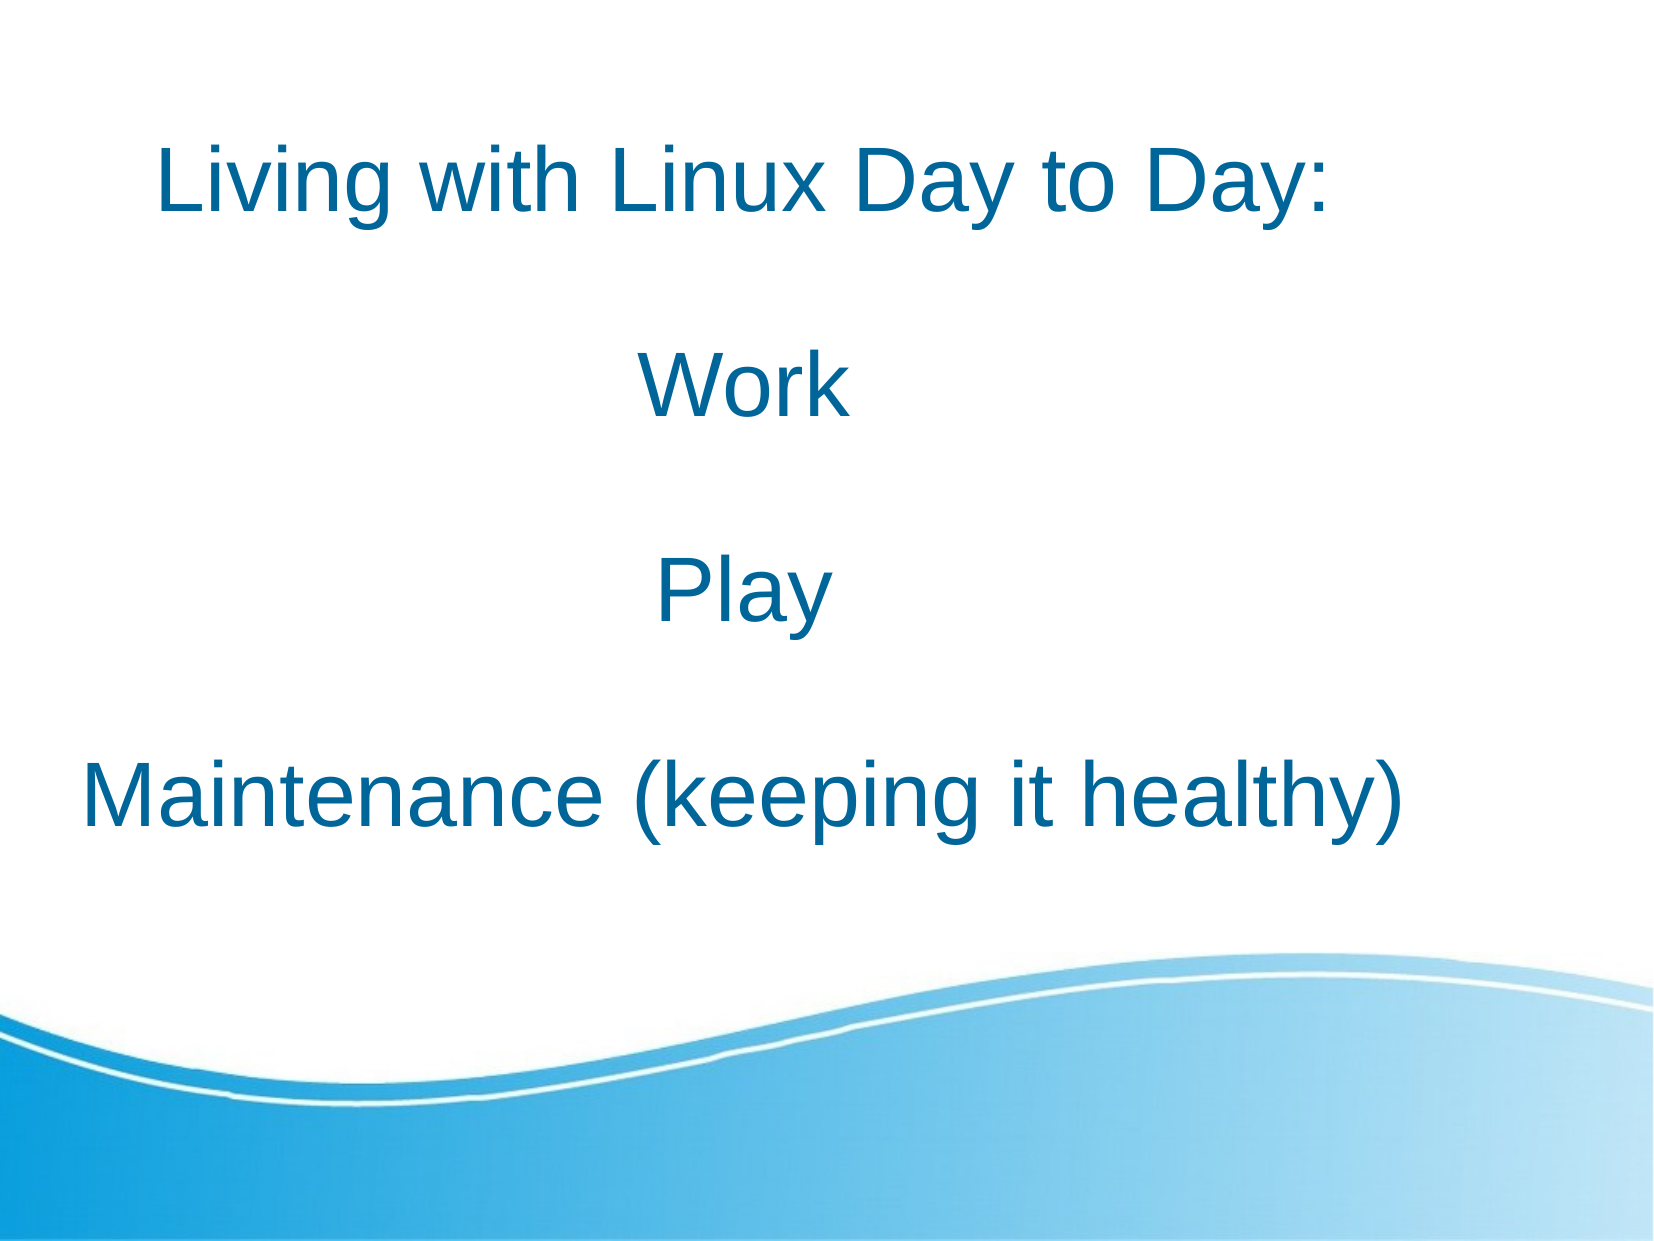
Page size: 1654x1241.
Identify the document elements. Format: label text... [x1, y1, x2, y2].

picture [0, 952, 1654, 1241]
title Living with Linux Day to Day: Work Play Maintenance (keeping it healthy) [0, 128, 1489, 847]
